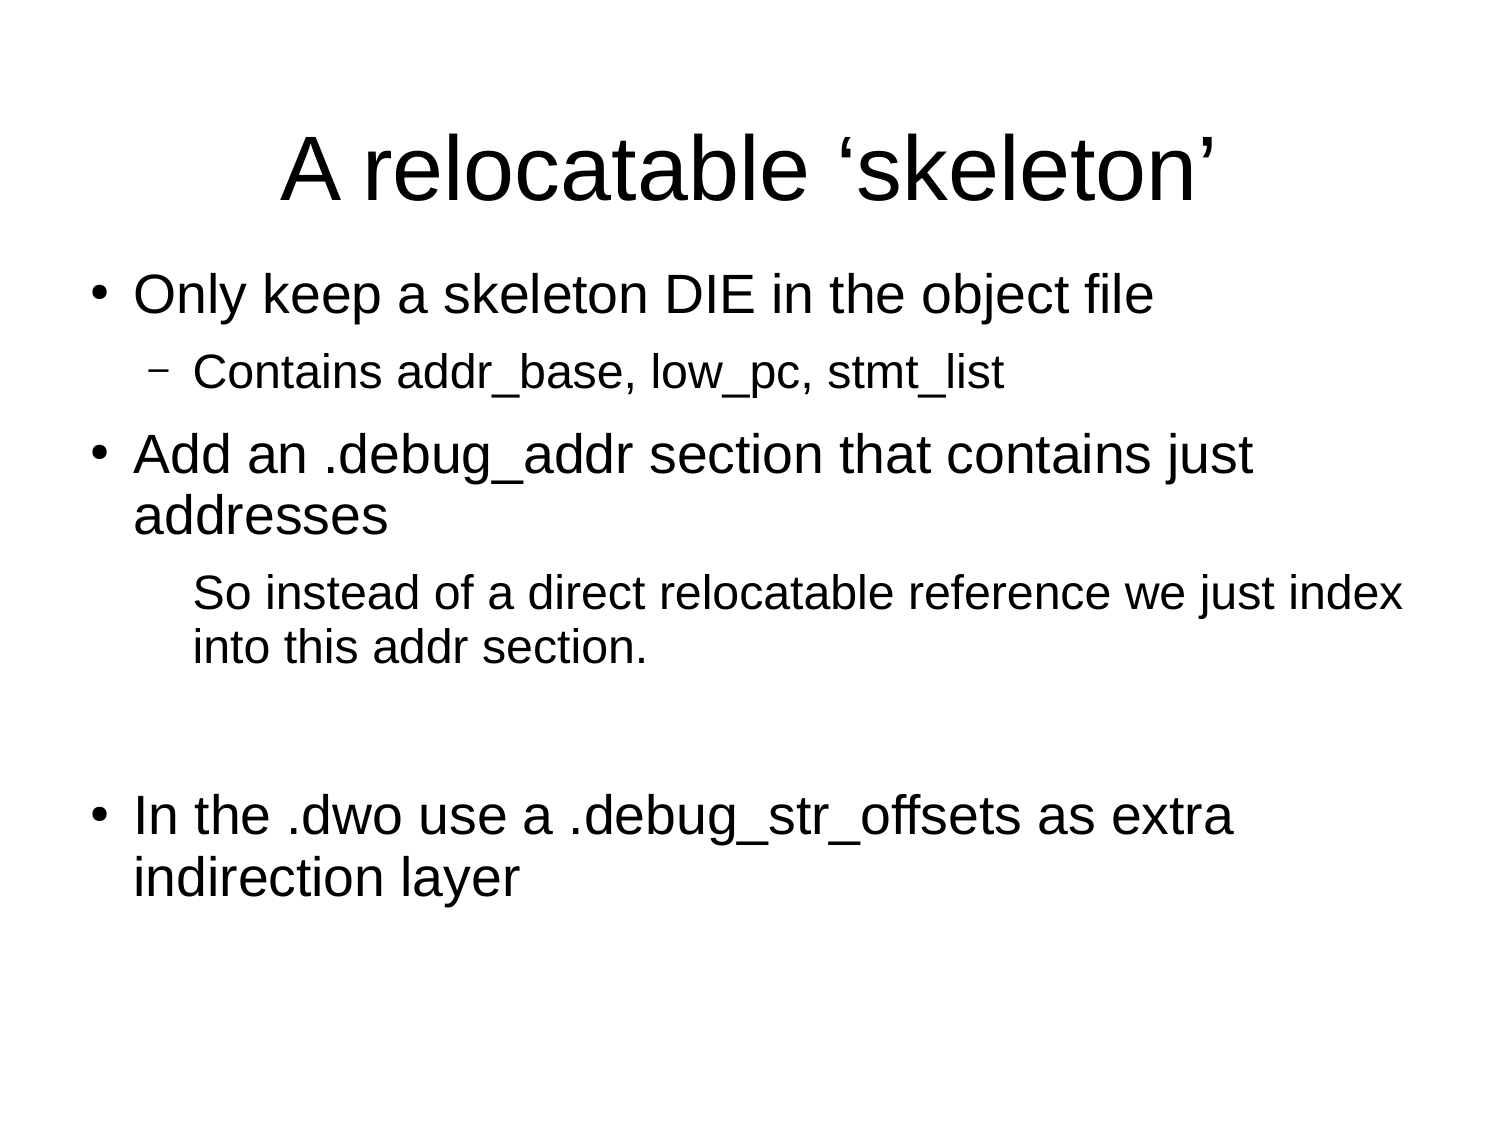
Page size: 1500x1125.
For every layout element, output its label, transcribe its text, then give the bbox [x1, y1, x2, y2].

title A relocatable ‘skeleton’ [103, 59, 1397, 263]
list Only keep a skeleton DIE in the object file Contains addr_base, low_pc, stmt_list Add an .debug_addr section that contains just addresses So instead of a direct relocatable reference we just index into this addr section. In the .dwo use a .debug_str_offsets as extra indirection layer [75, 263, 1425, 916]
